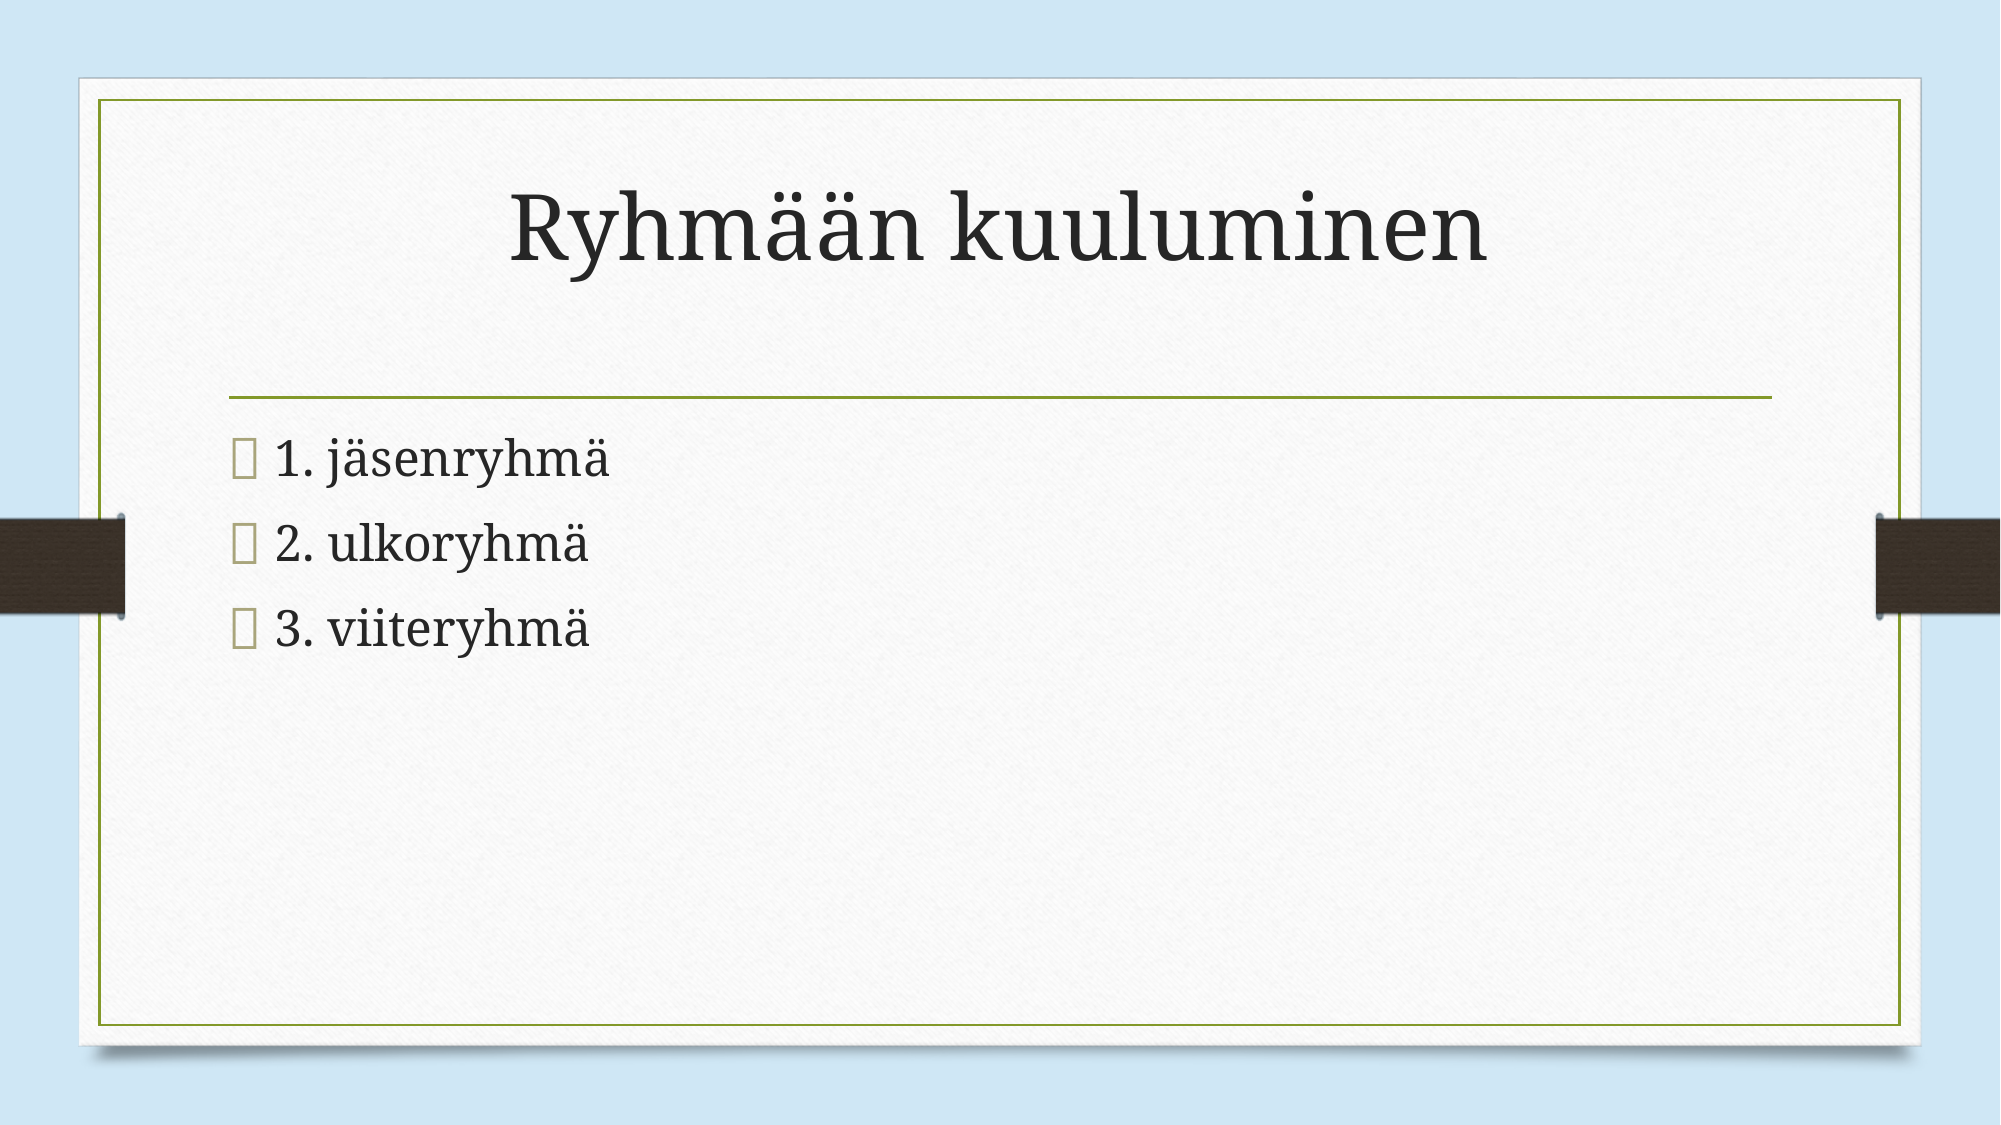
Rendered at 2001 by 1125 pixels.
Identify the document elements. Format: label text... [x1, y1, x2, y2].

title Ryhmään kuuluminen [212, 161, 1788, 375]
list 1. jäsenryhmä 2. ulkoryhmä 3. viiteryhmä [212, 419, 1788, 964]
picture [0, 0, 2001, 1125]
